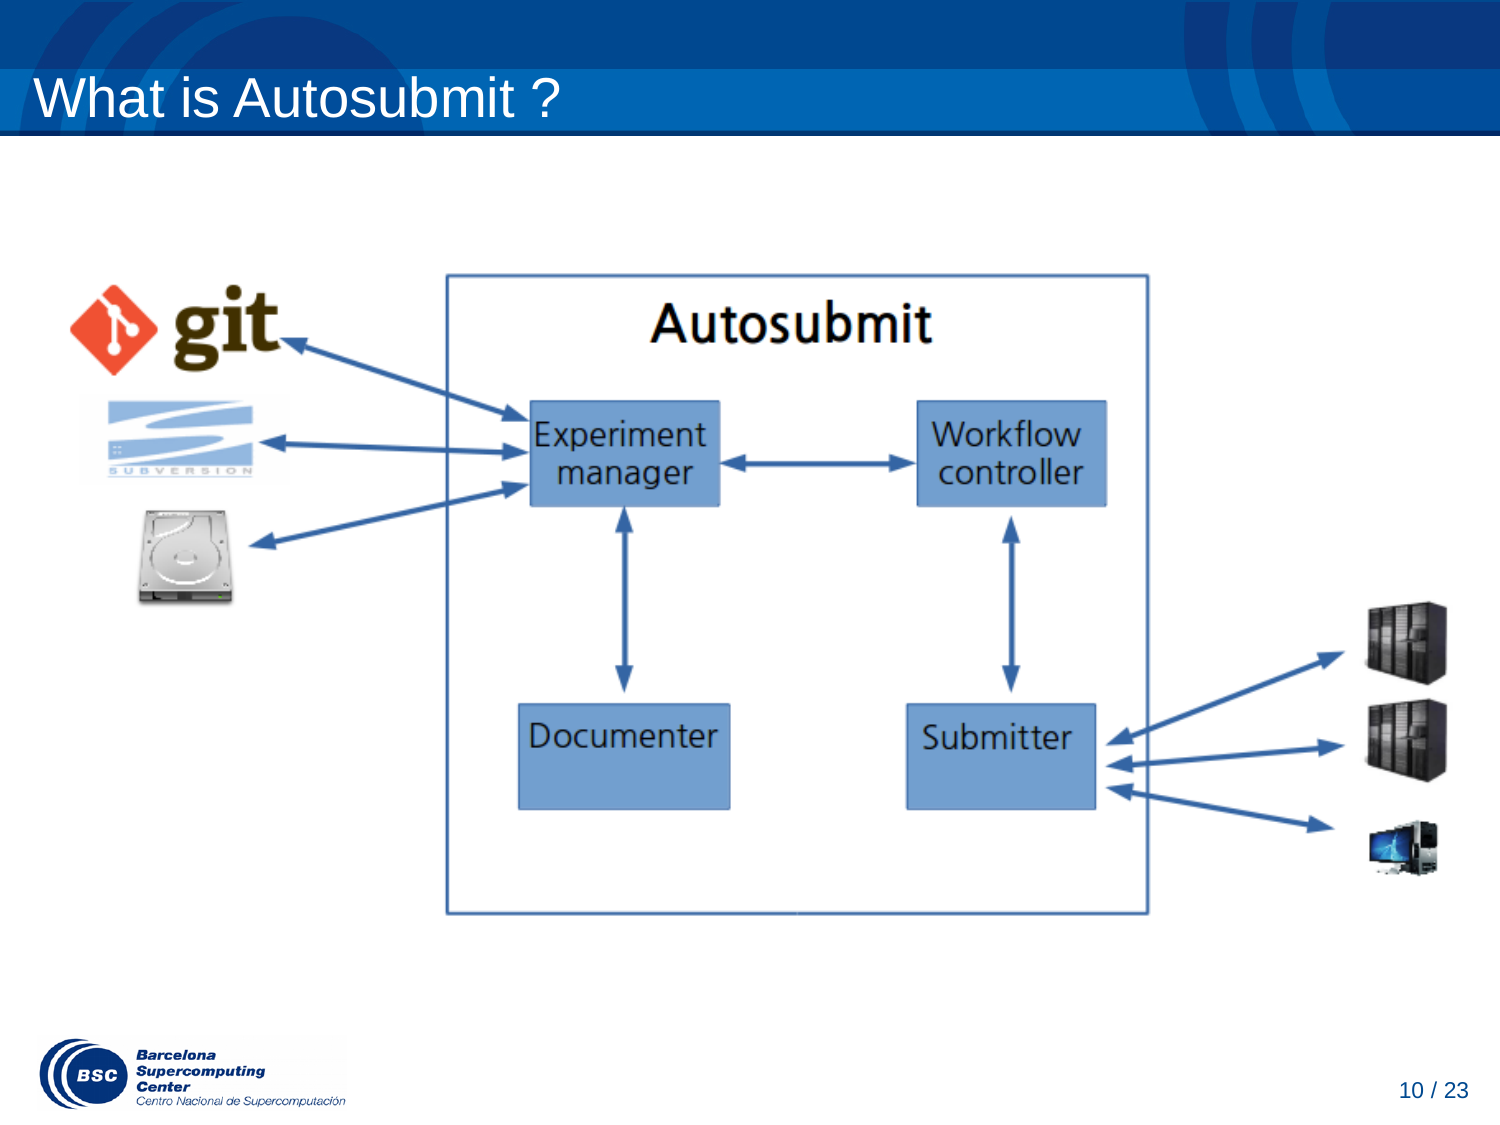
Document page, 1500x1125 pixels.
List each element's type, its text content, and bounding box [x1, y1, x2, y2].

text_box What is Autosubmit ? [17, 65, 924, 130]
picture [37, 1035, 347, 1111]
picture [64, 226, 1495, 929]
text_box <number> / 23 [1364, 1042, 1484, 1111]
picture [0, 0, 1500, 136]
